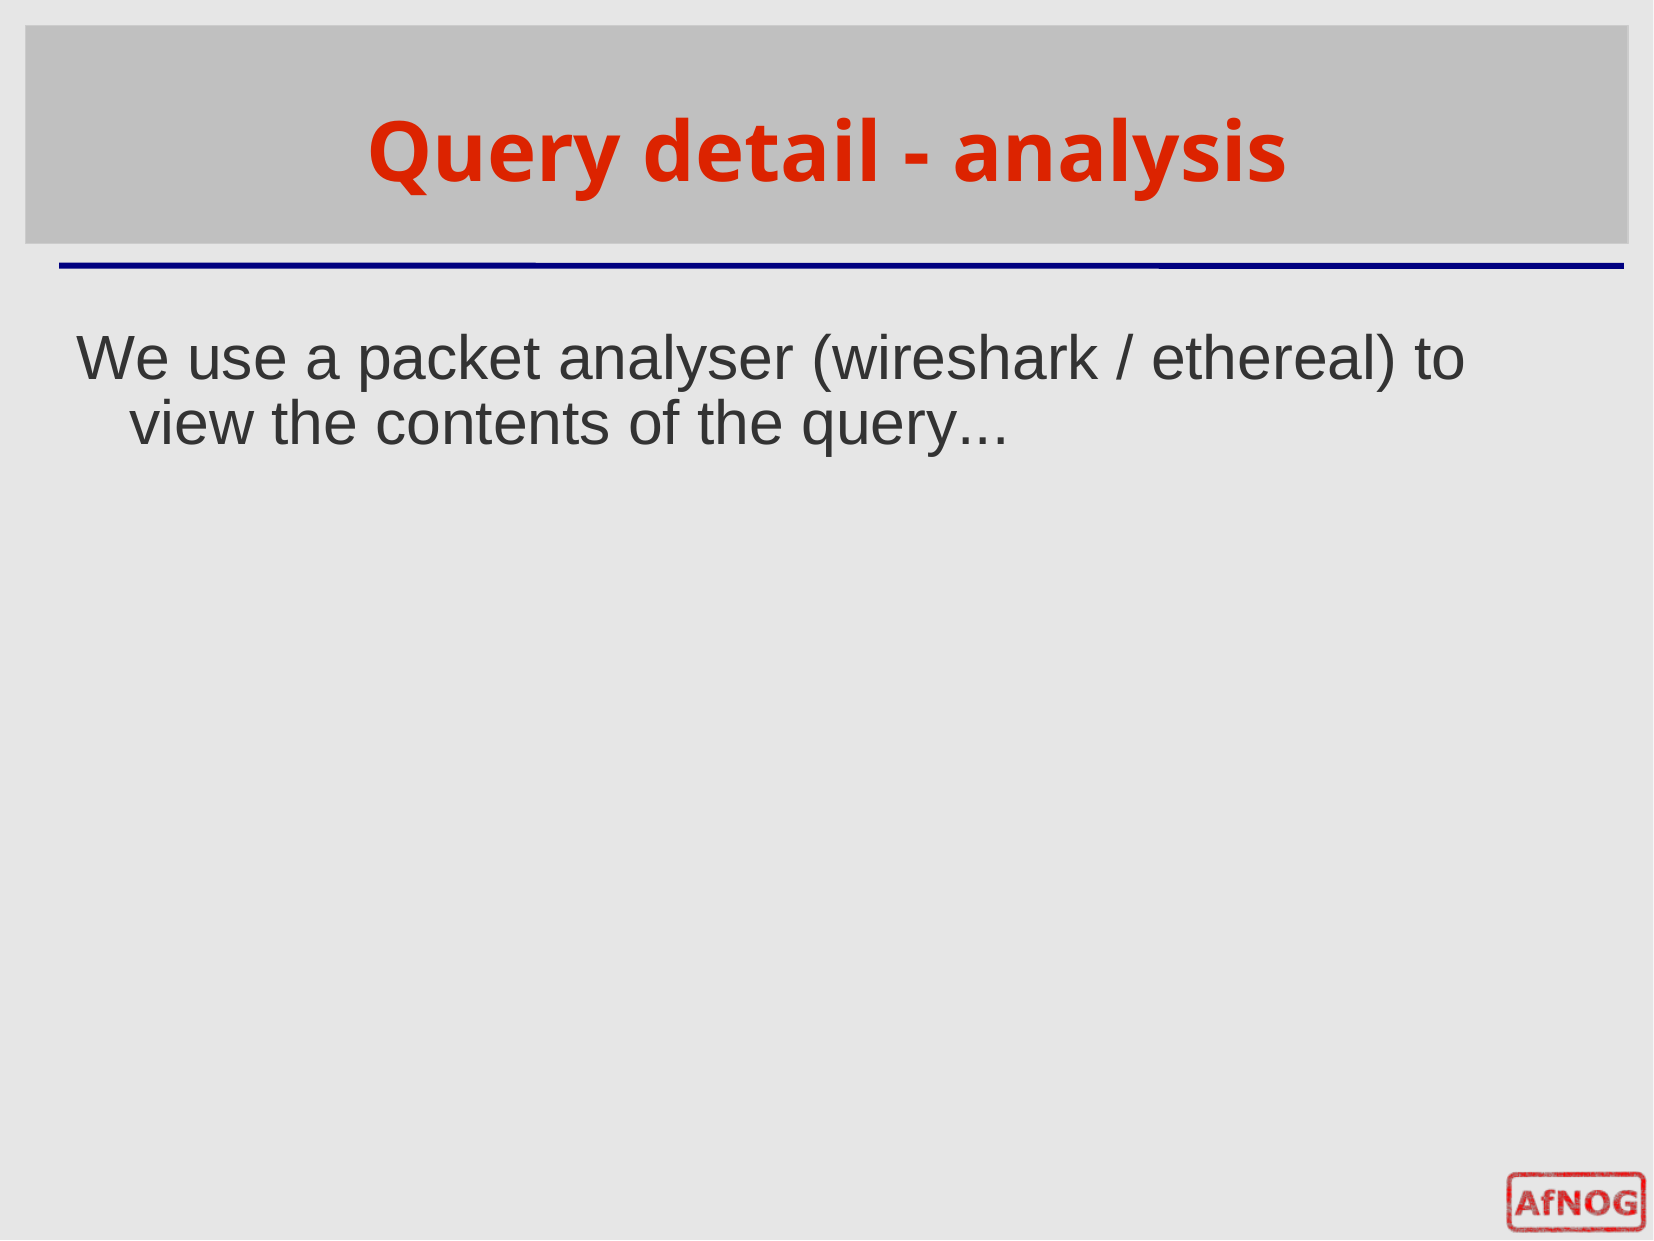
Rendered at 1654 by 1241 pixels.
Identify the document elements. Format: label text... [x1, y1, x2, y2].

title Query detail - analysis [121, 46, 1534, 254]
list We use a packet analyser (wireshark / ethereal) to view the contents of the query... [59, 322, 1595, 1132]
picture [1505, 1170, 1648, 1235]
